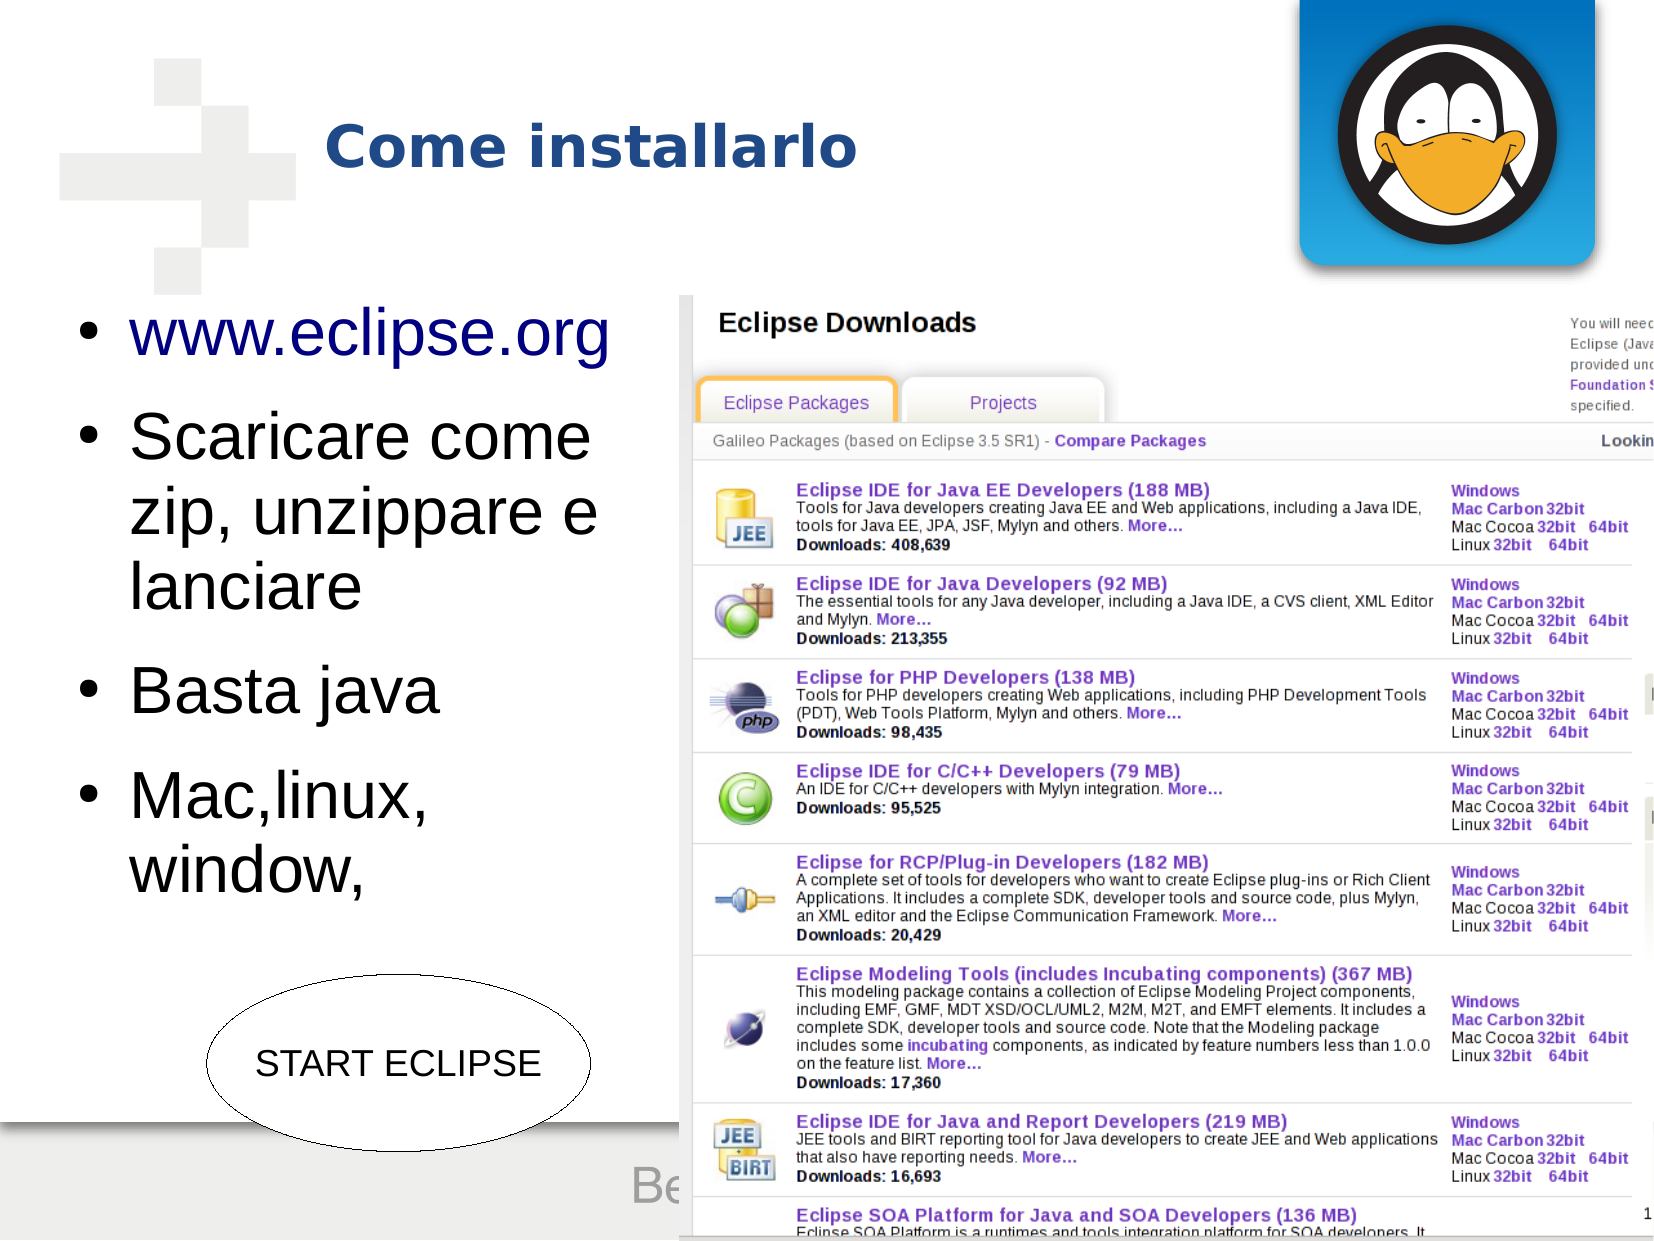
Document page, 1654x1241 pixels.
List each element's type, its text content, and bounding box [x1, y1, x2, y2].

title Come installarlo [324, 66, 1247, 229]
text_box START ECLIPSE [206, 974, 591, 1152]
picture [0, 0, 1654, 1241]
list www.eclipse.org Scaricare come zip, unzippare e lanciare Basta java Mac,linux, window, [59, 295, 621, 1078]
